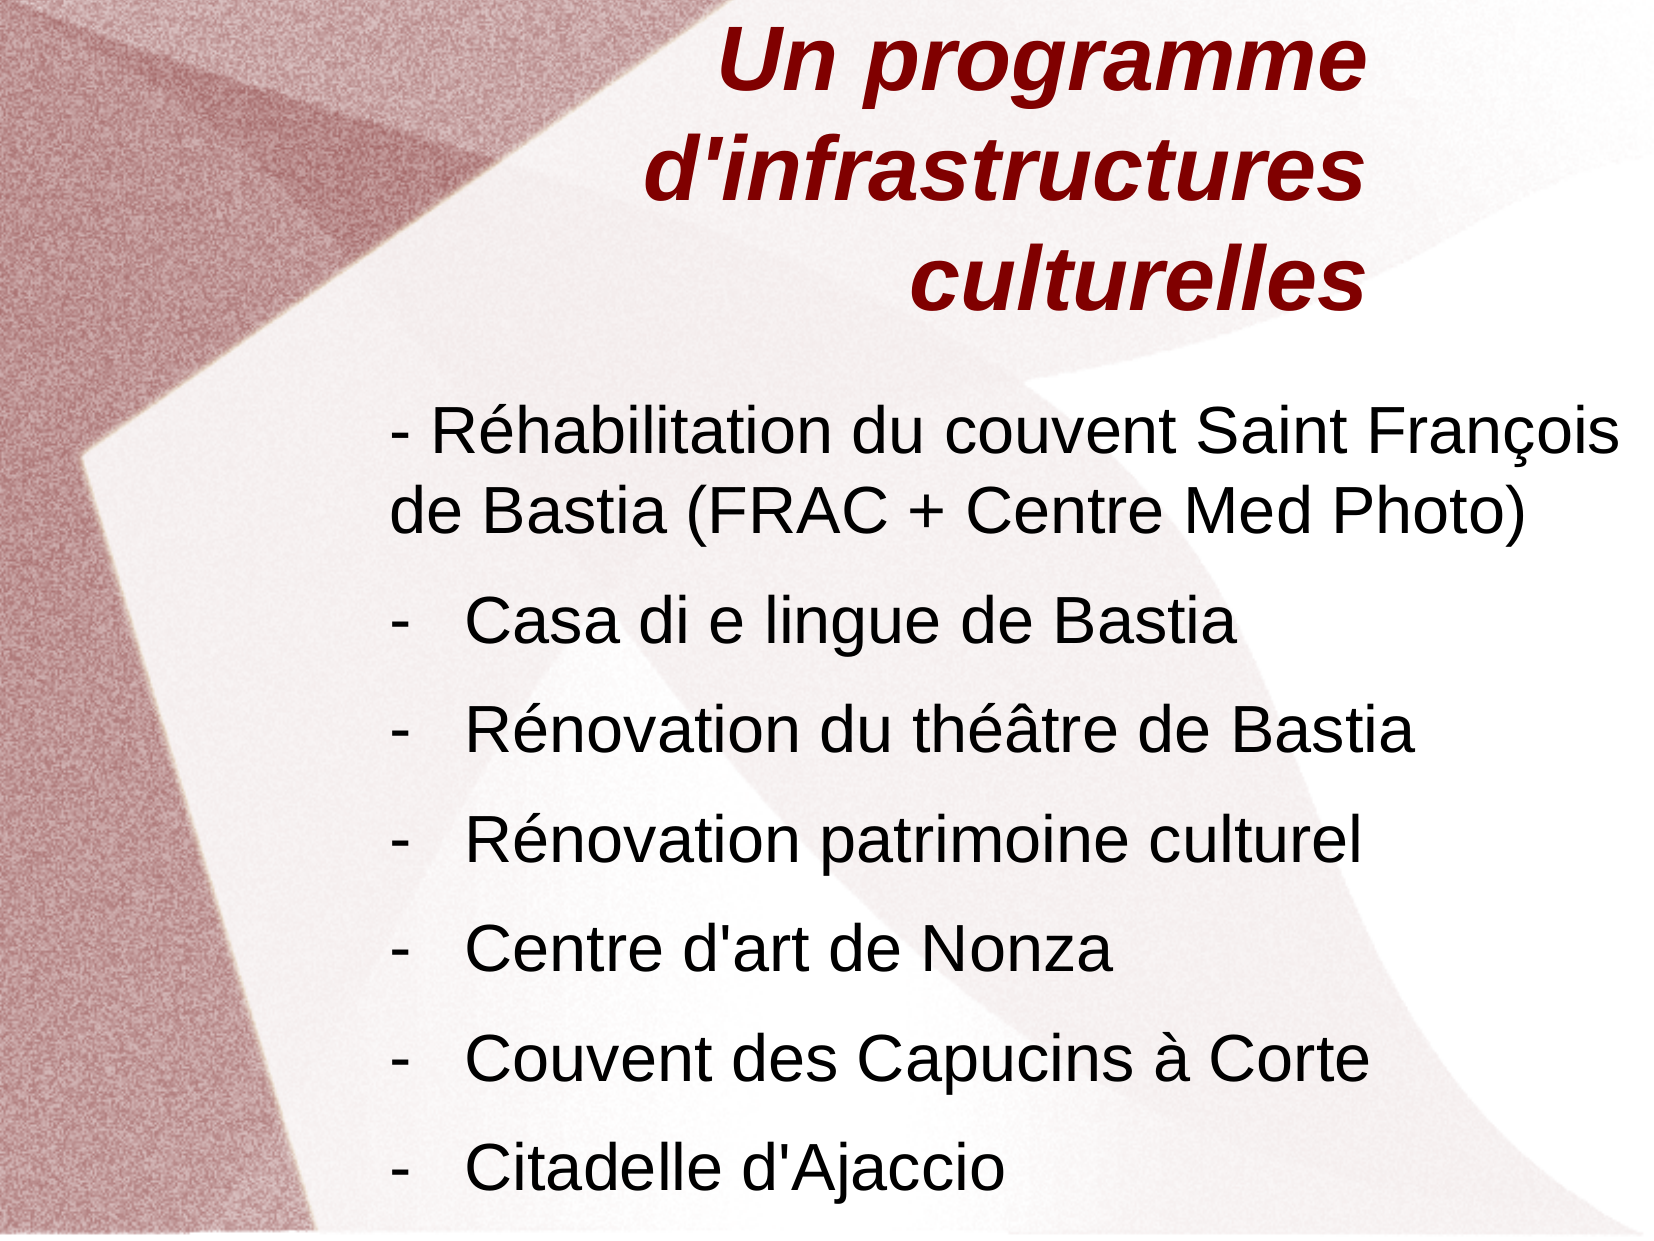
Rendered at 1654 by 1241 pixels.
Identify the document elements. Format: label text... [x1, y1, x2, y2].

list - Réhabilitation du couvent Saint François de Bastia (FRAC + Centre Med Photo) Casa di e lingue de Bastia Rénovation du théâtre de Bastia Rénovation patrimoine culturel Centre d'art de Nonza Couvent des Capucins à Corte Citadelle d'Ajaccio [389, 386, 1654, 1215]
title Un programme d'infrastructures culturelles [643, 0, 1654, 307]
